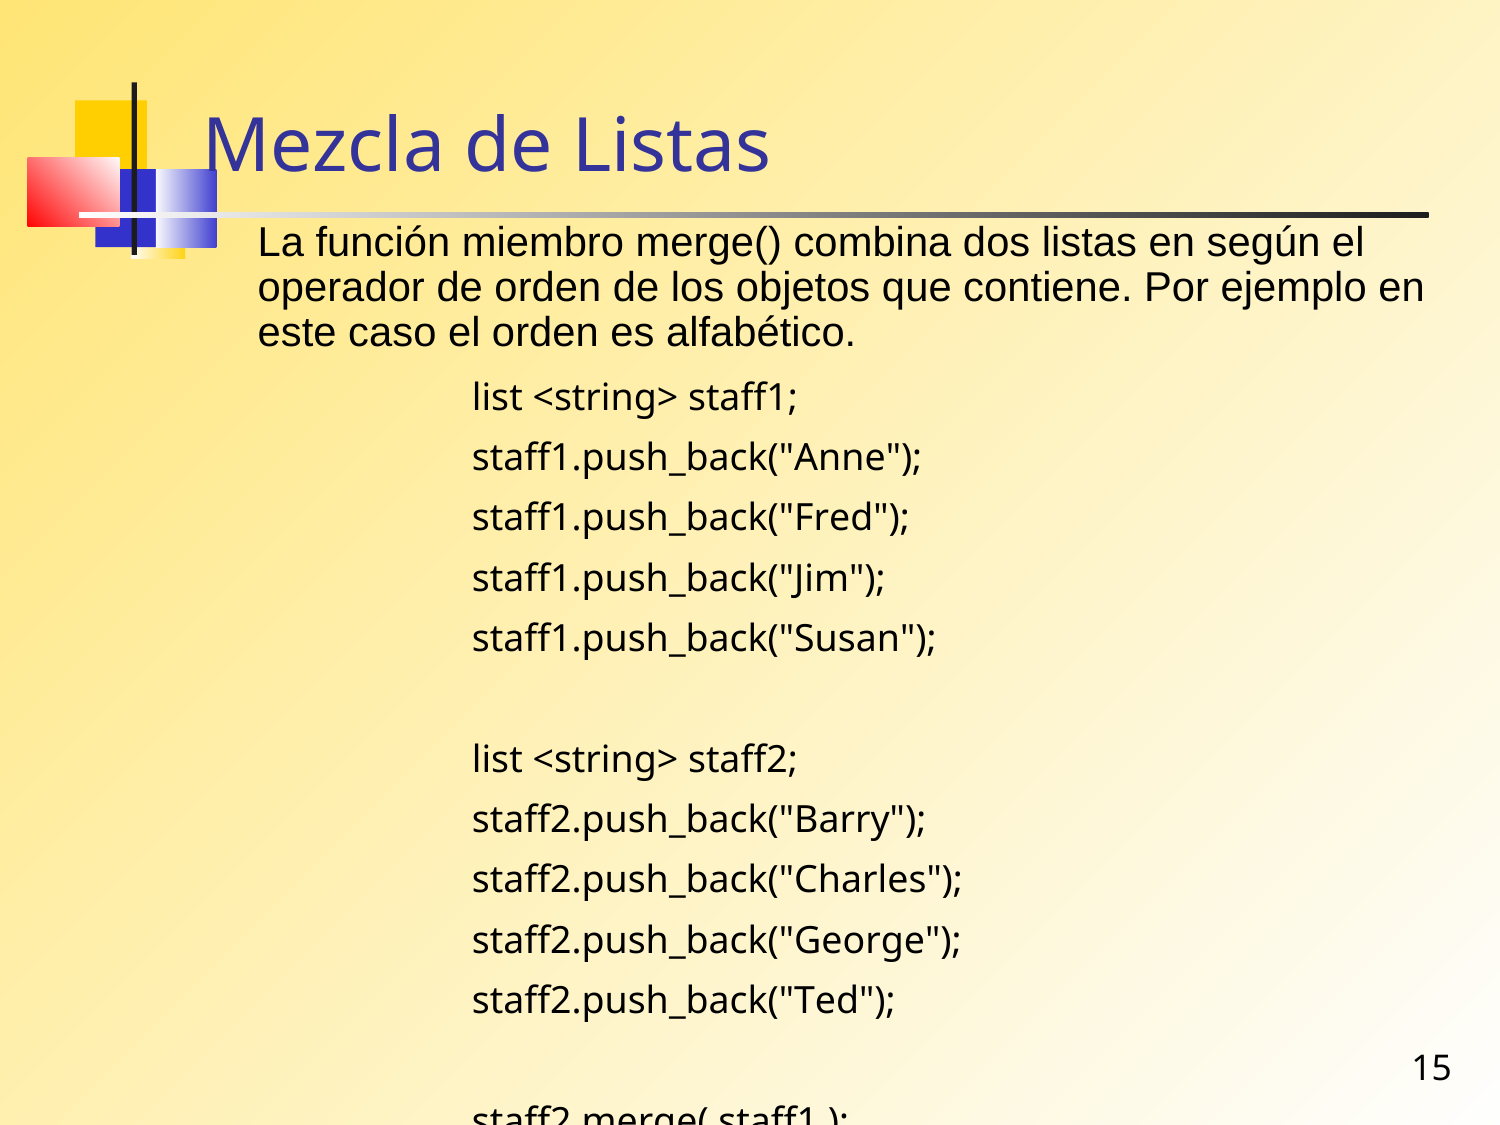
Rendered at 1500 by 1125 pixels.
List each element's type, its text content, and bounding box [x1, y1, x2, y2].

text_box La función miembro merge() combina dos listas en según el operador de orden de los objetos que contiene. Por ejemplo en este caso el orden es alfabético. [224, 212, 1476, 363]
list list <string> staff1; staff1.push_back("Anne"); staff1.push_back("Fred"); staff1.push_back("Jim"); staff1.push_back("Susan"); list <string> staff2; staff2.push_back("Barry"); staff2.push_back("Charles"); staff2.push_back("George"); staff2.push_back("Ted"); staff2.merge( staff1 ); [437, 362, 1388, 1078]
title Mezcla de Listas [187, 37, 1466, 201]
